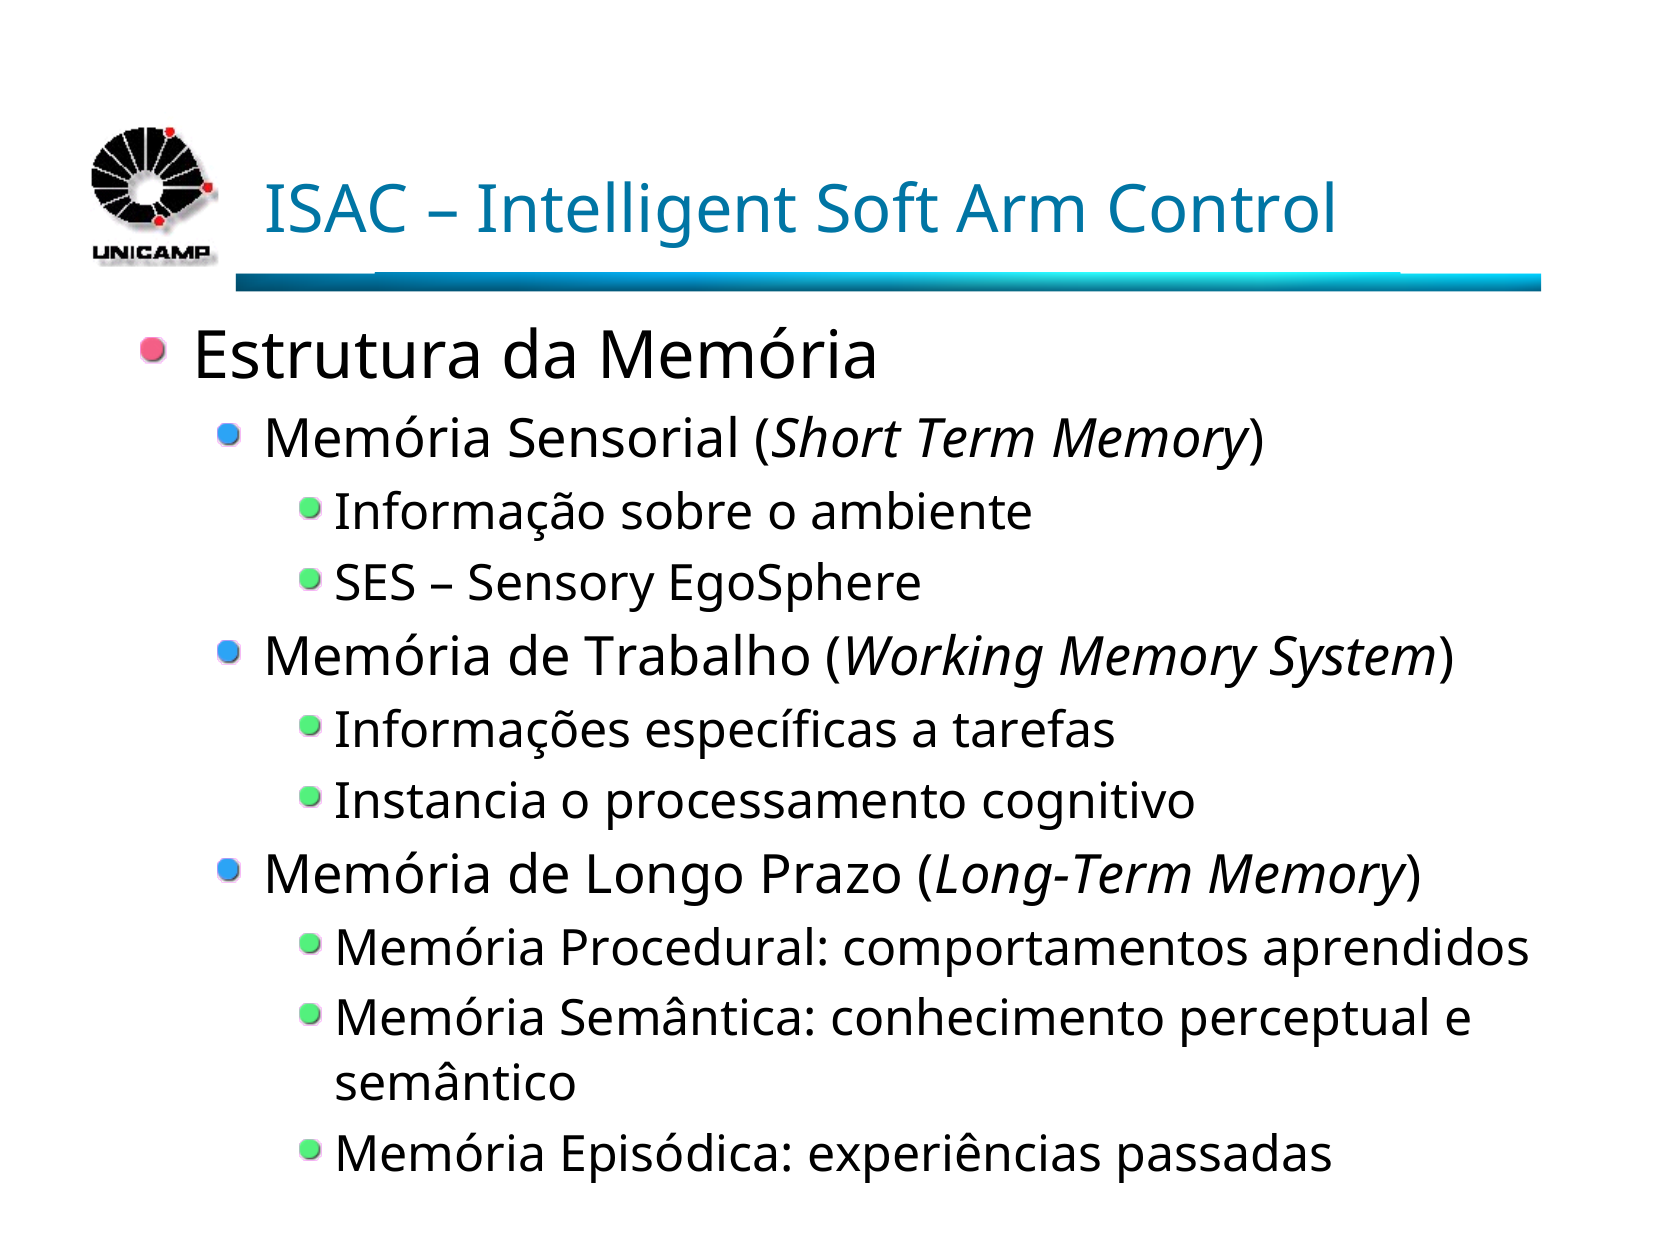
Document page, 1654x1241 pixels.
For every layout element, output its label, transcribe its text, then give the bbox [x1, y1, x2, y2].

list Estrutura da Memória Memória Sensorial (Short Term Memory) Informação sobre o ambiente SES – Sensory EgoSphere Memória de Trabalho (Working Memory System) Informações específicas a tarefas Instancia o processamento cognitivo Memória de Longo Prazo (Long-Term Memory) Memória Procedural: comportamentos aprendidos Memória Semântica: conhecimento perceptual e semântico Memória Episódica: experiências passadas [121, 309, 1534, 1167]
picture [125, 272, 1654, 295]
title ISAC – Intelligent Soft Arm Control [264, 57, 1534, 250]
